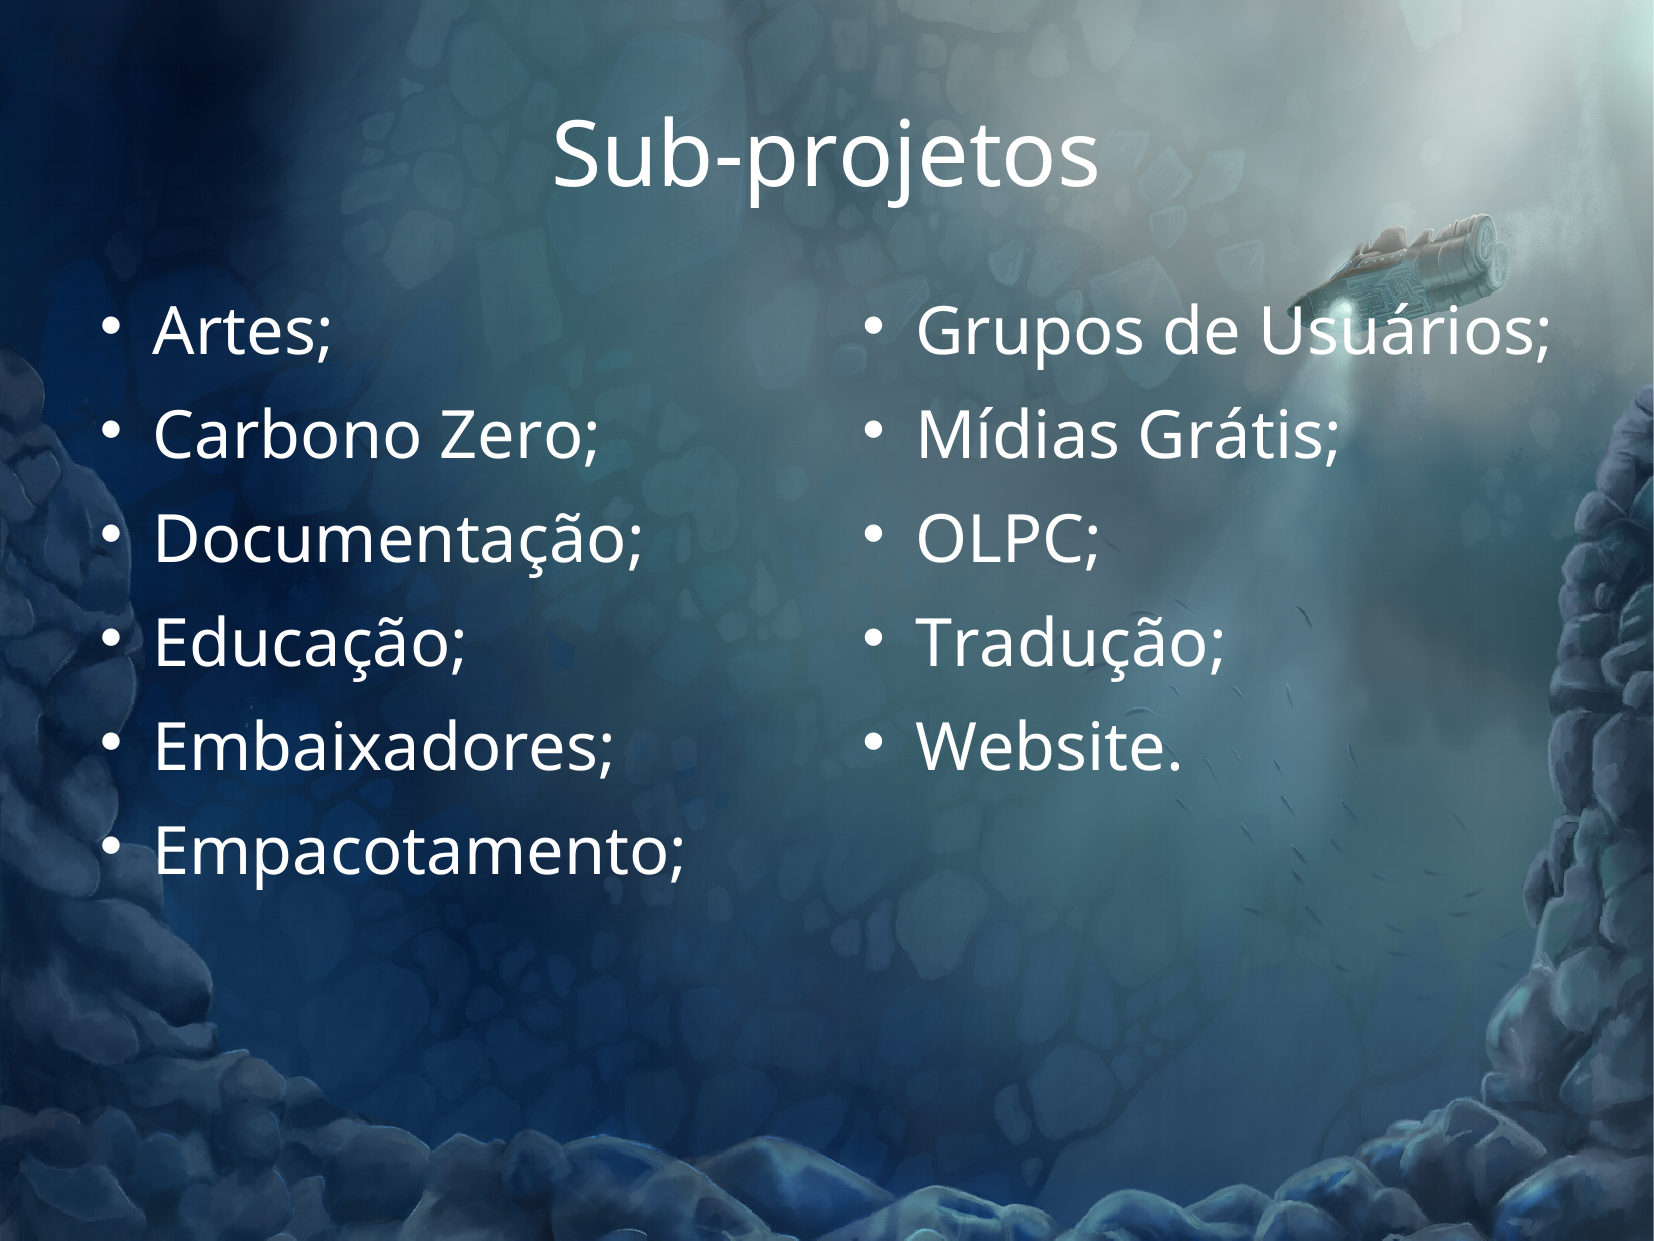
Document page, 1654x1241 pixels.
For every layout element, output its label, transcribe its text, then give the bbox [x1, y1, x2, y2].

list Grupos de Usuários; Mídias Grátis; OLPC; Tradução; Website. [845, 290, 1572, 1109]
title Sub-projetos [82, 49, 1571, 257]
picture [0, 0, 1654, 1241]
list Artes; Carbono Zero; Documentação; Educação; Embaixadores; Empacotamento; [82, 290, 809, 1109]
